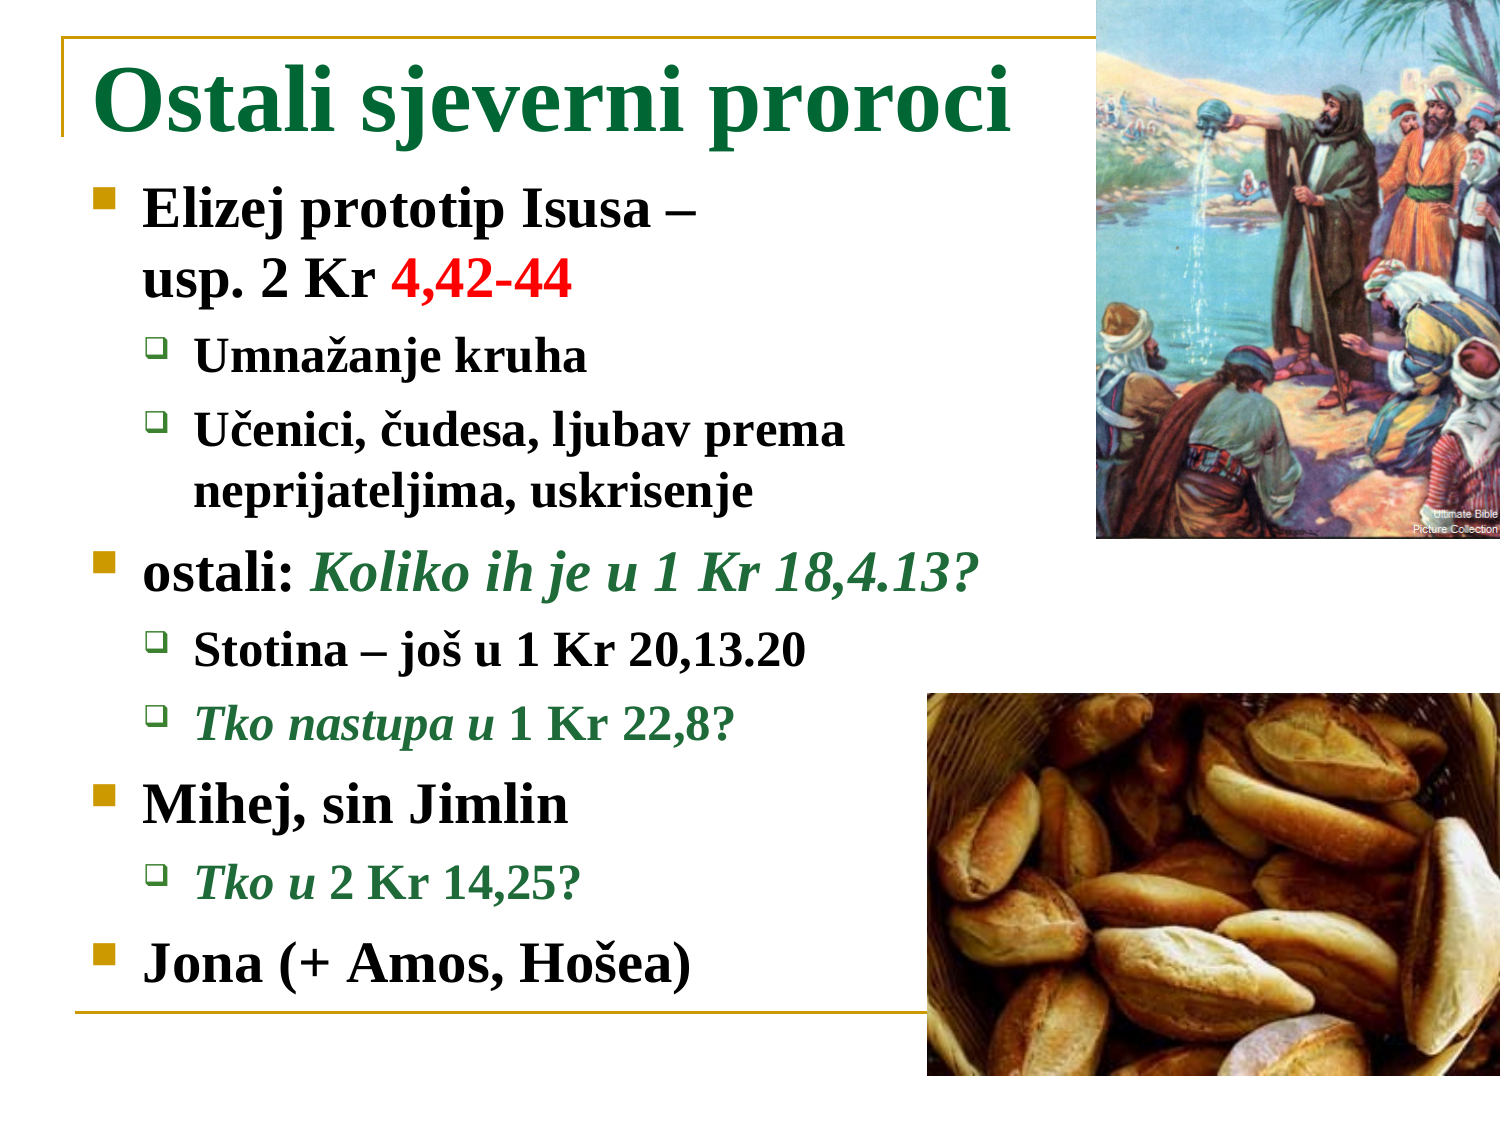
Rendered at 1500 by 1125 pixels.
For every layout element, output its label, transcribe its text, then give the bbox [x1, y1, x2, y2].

picture [1096, 0, 1500, 539]
title Ostali sjeverni proroci [76, 0, 1096, 160]
picture [927, 693, 1500, 1076]
list Elizej prototip Isusa – usp. 2 Kr 4,42-44 Umnažanje kruha Učenici, čudesa, ljubav prema neprijateljima, uskrisenje ostali: Koliko ih je u 1 Kr 18,4.13? Stotina – još u 1 Kr 20,13.20 Tko nastupa u 1 Kr 22,8? Mihej, sin Jimlin Tko u 2 Kr 14,25? Jona (+ Amos, Hošea) [75, 160, 1426, 1006]
